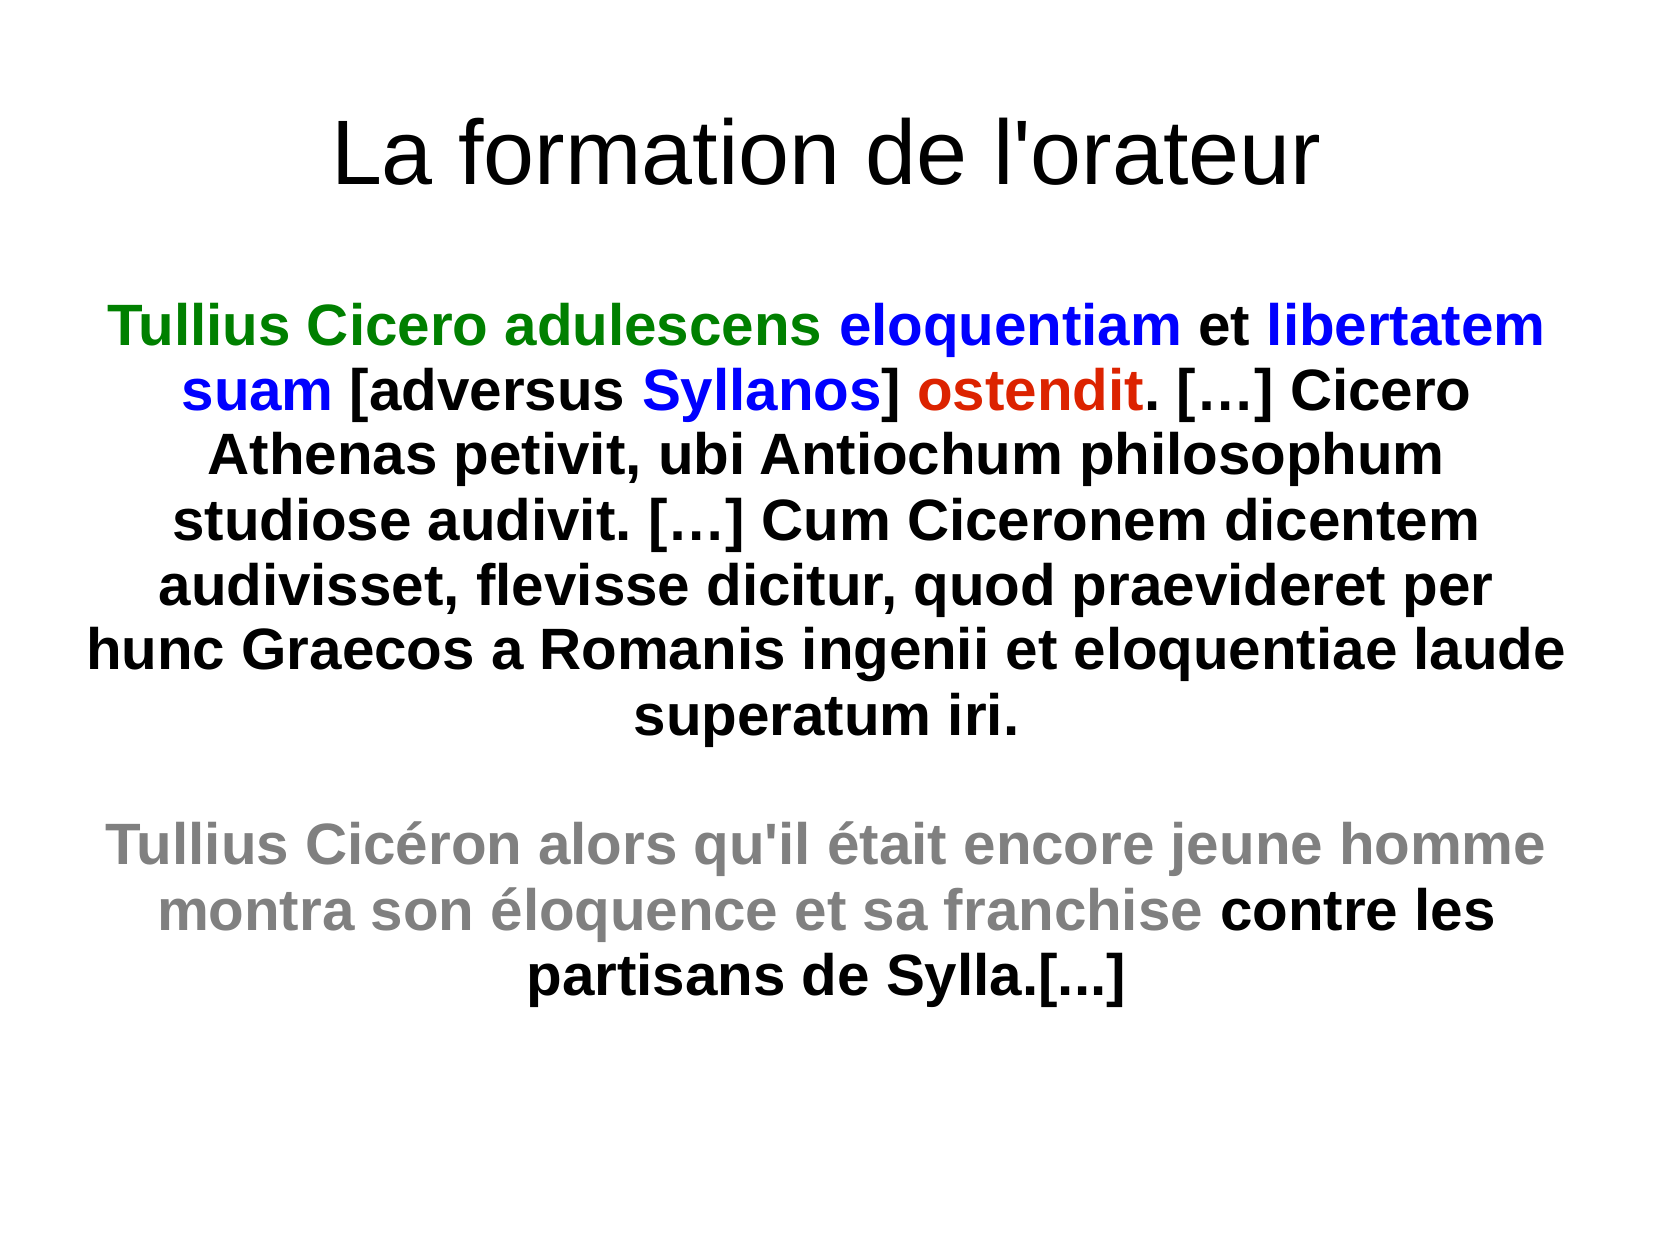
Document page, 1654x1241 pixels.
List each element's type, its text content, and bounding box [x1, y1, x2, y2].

title La formation de l'orateur [82, 49, 1571, 257]
subtitle Tullius Cicero adulescens eloquentiam et libertatem suam [adversus Syllanos] ostendit. […] Cicero Athenas petivit, ubi Antiochum philosophum studiose audivit. […] Cum Ciceronem dicentem audivisset, flevisse dicitur, quod praevideret per hunc Graecos a Romanis ingenii et eloquentiae laude superatum iri. Tullius Cicéron alors qu'il était encore jeune homme montra son éloquence et sa franchise contre les partisans de Sylla.[...] [82, 284, 1571, 1016]
